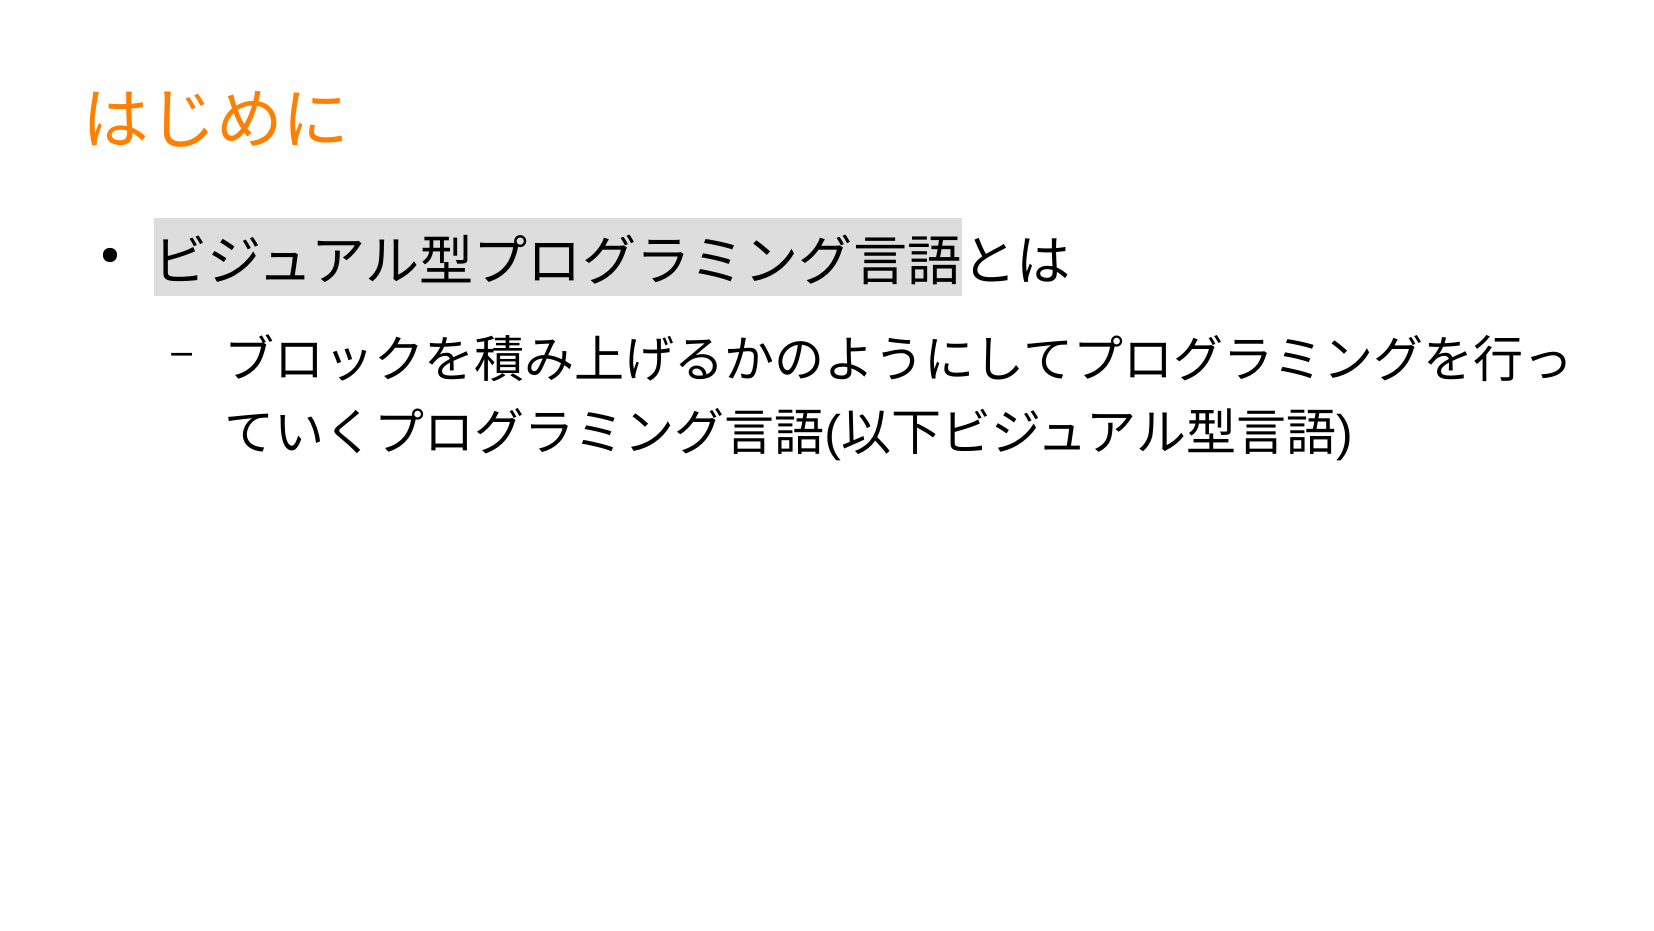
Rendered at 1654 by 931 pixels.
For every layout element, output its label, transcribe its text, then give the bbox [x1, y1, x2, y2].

title はじめに [82, 37, 1571, 193]
list ビジュアル型プログラミング言語とは ブロックを積み上げるかのようにしてプログラミングを行っていくプログラミング言語(以下ビジュアル型言語) [82, 217, 1571, 758]
